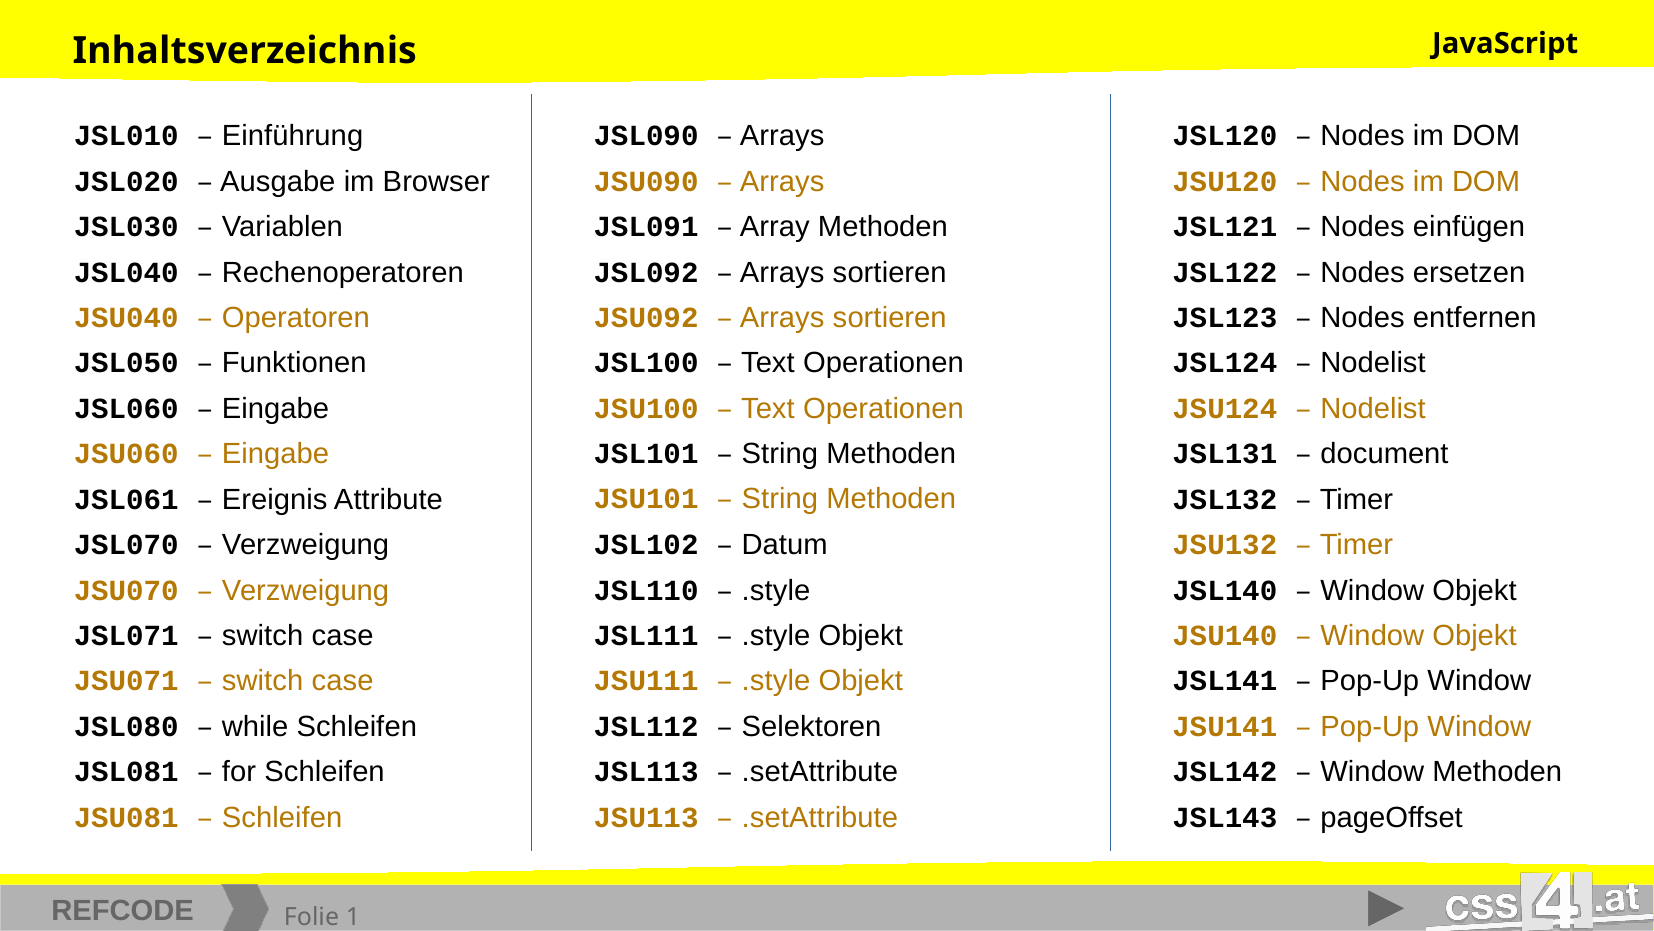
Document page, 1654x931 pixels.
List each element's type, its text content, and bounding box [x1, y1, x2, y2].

text_box Inhaltsverzeichnis [57, 16, 416, 69]
text_box REFCODE [36, 886, 209, 931]
text_box JSU120 – Nodes im DOM [1157, 157, 1630, 202]
text_box Folie <Foliennummer> [269, 891, 542, 931]
text_box JSU111 – .style Objekt [578, 656, 1052, 702]
text_box [0, 861, 1654, 931]
text_box JSL061 – Ereignis Attribute [59, 475, 532, 520]
text_box JSL131 – document [1157, 429, 1630, 475]
text_box JSL071 – switch case [59, 611, 532, 656]
text_box JavaScript [1417, 15, 1607, 60]
text_box JSL111 – .style Objekt [578, 611, 1052, 656]
text_box JSU132 – Timer [1157, 520, 1630, 566]
text_box JSL124 – Nodelist [1157, 338, 1630, 384]
text_box JSL112 – Selektoren [578, 702, 1052, 747]
text_box JSL143 – pageOffset [1157, 794, 1630, 845]
text_box JSU101 – String Methoden [578, 475, 1052, 520]
text_box JSL100 – Text Operationen [578, 338, 1052, 384]
picture [1426, 872, 1654, 931]
text_box JSU040 – Operatoren [59, 299, 531, 338]
text_box JSL120 – Nodes im DOM [1157, 111, 1630, 157]
text_box JSL132 – Timer [1157, 475, 1630, 520]
text_box JSU141 – Pop-Up Window [1157, 702, 1630, 747]
text_box JSU113 – .setAttribute [578, 793, 1052, 844]
text_box JSL091 – Array Methoden [578, 202, 1052, 248]
text_box JSL102 – Datum [578, 520, 1052, 566]
text_box JSL010 – Einführung [59, 111, 531, 157]
text_box JSL050 – Funktionen [59, 338, 532, 384]
text_box JSL030 – Variablen [59, 202, 532, 248]
text_box JSL140 – Window Objekt [1157, 566, 1630, 611]
text_box JSL060 – Eingabe [59, 384, 532, 429]
text_box JSL092 – Arrays sortieren [578, 248, 1052, 293]
text_box JSL142 – Window Methoden [1157, 747, 1630, 794]
text_box JSU090 – Arrays [578, 157, 1052, 202]
text_box JSU071 – switch case [59, 656, 532, 702]
text_box JSU124 – Nodelist [1157, 384, 1630, 429]
text_box [0, 0, 1654, 83]
text_box JSU100 – Text Operationen [578, 384, 1052, 430]
text_box JSL121 – Nodes einfügen [1157, 202, 1630, 248]
text_box JSL070 – Verzweigung [59, 520, 532, 566]
text_box JSL040 – Rechenoperatoren [59, 248, 532, 299]
text_box JSU060 – Eingabe [59, 429, 532, 475]
text_box JSU092 – Arrays sortieren [578, 293, 1052, 338]
text_box JSL020 – Ausgabe im Browser [59, 157, 532, 202]
text_box JSU070 – Verzweigung [59, 566, 532, 611]
text_box JSL081 – for Schleifen [59, 747, 532, 793]
text_box JSL110 – .style [578, 566, 1052, 611]
text_box JSL090 – Arrays [578, 111, 1052, 157]
text_box JSU140 – Window Objekt [1157, 611, 1630, 656]
text_box JSL101 – String Methoden [578, 430, 1052, 475]
text_box JSL113 – .setAttribute [578, 747, 1052, 793]
text_box JSL141 – Pop-Up Window [1157, 656, 1630, 702]
text_box JSU081 – Schleifen [59, 793, 532, 844]
text_box JSL080 – while Schleifen [59, 702, 532, 747]
text_box JSL122 – Nodes ersetzen [1157, 248, 1630, 293]
text_box JSL123 – Nodes entfernen [1157, 293, 1630, 338]
